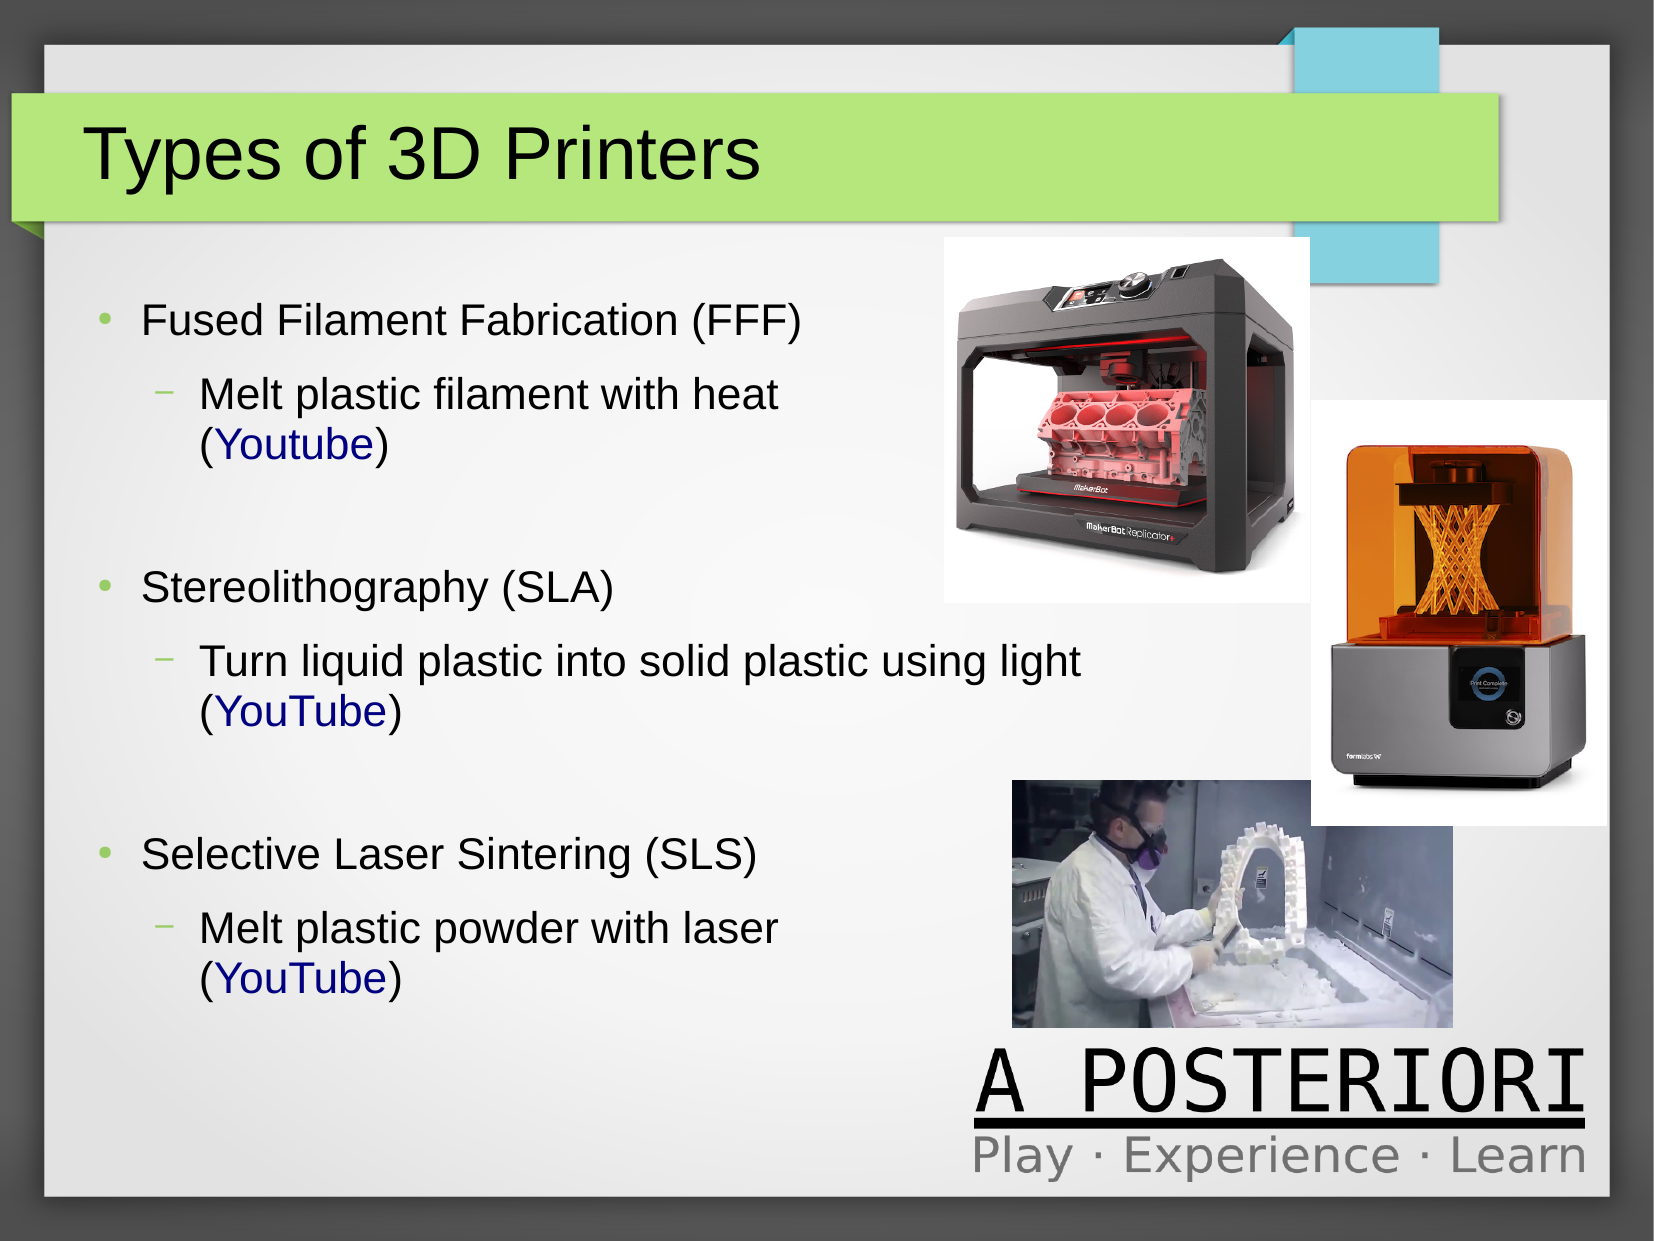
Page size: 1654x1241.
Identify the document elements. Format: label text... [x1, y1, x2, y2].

picture [0, 0, 1654, 1241]
list Fused Filament Fabrication (FFF) Melt plastic filament with heat (Youtube) Stereolithography (SLA) Turn liquid plastic into solid plastic using light (YouTube) Selective Laser Sintering (SLS) Melt plastic powder with laser (YouTube) [82, 295, 1146, 1015]
title Types of 3D Printers [82, 94, 1264, 213]
